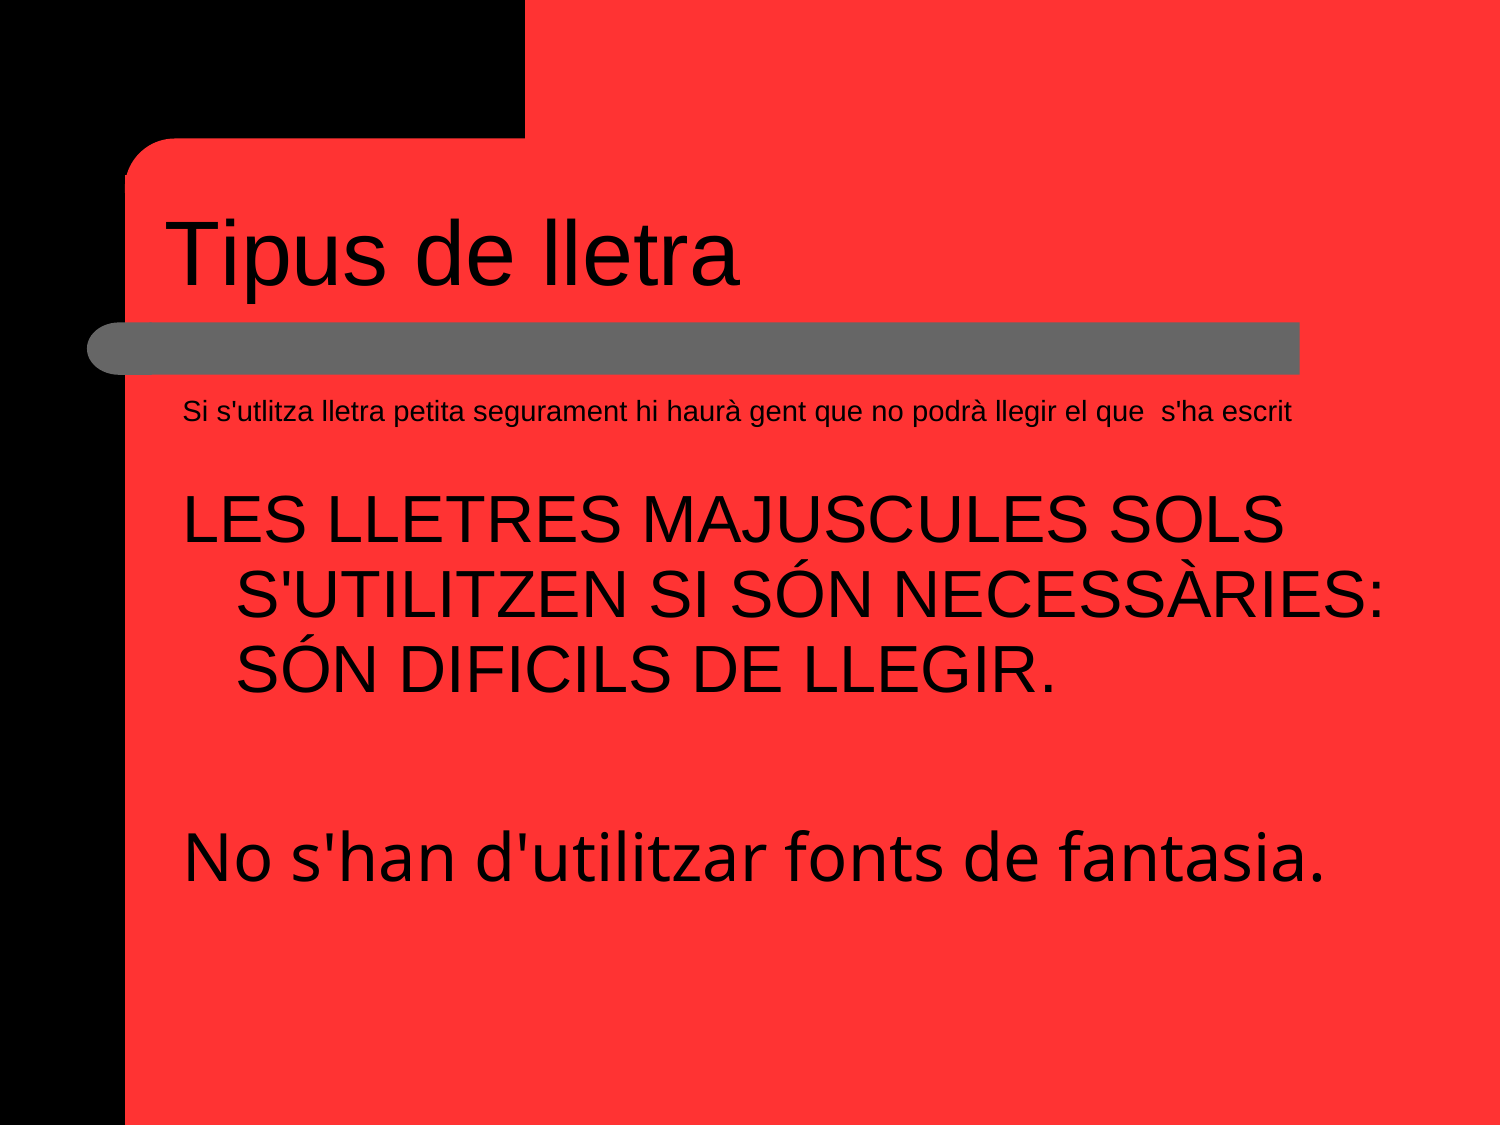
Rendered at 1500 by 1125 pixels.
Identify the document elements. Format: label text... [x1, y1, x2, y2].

list Si s'utlitza lletra petita segurament hi haurà gent que no podrà llegir el que s'ha escrit LES LLETRES MAJUSCULES SOLS S'UTILITZEN SI SÓN NECESSÀRIES: SÓN DIFICILS DE LLEGIR. No s'han d'utilitzar fonts de fantasia. [149, 387, 1463, 1089]
title Tipus de lletra [149, 124, 1463, 313]
